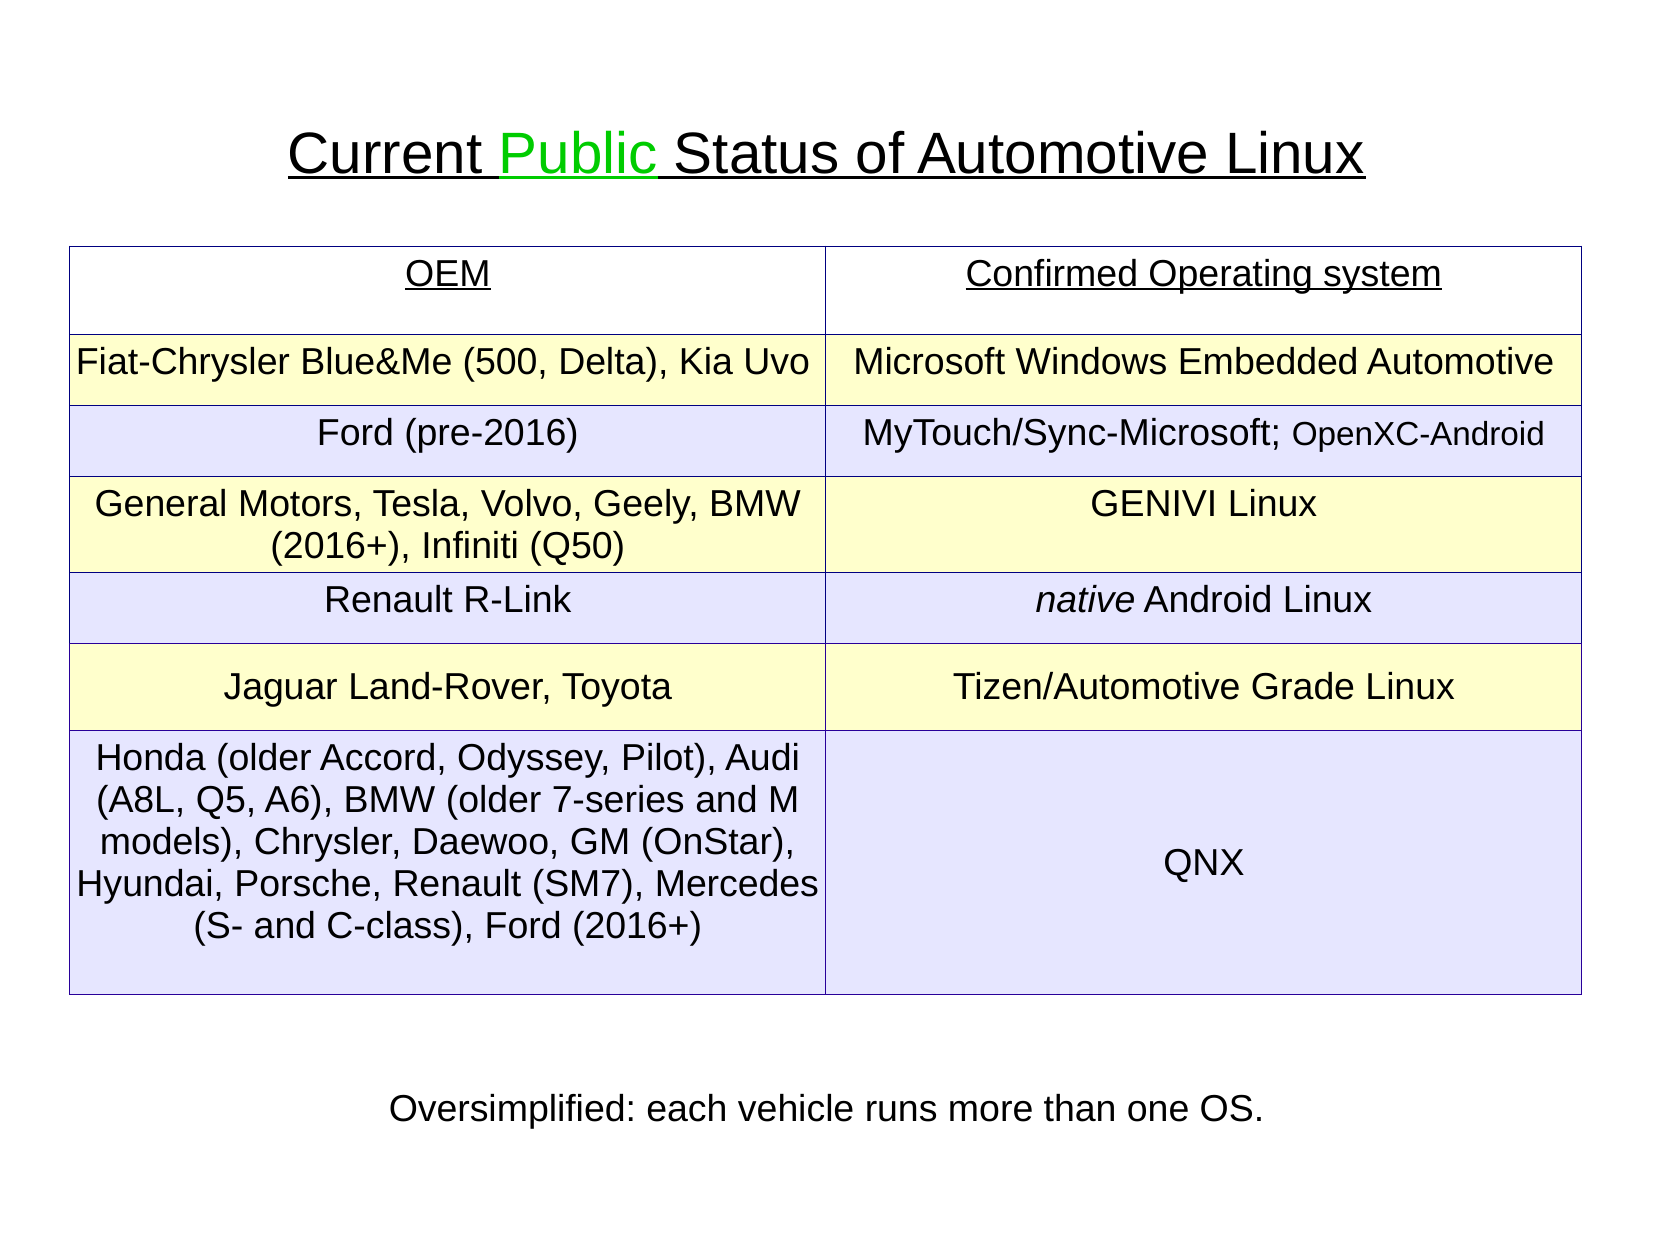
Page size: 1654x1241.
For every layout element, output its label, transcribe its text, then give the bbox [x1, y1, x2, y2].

table_header Confirmed Operating system [826, 247, 1581, 334]
table_cell Fiat-Chrysler Blue&Me (500, Delta), Kia Uvo [70, 335, 825, 405]
table_cell Renault R-Link [70, 573, 825, 643]
table_header OEM [70, 247, 825, 334]
table_cell Tizen/Automotive Grade Linux [826, 644, 1581, 730]
table_cell Ford (pre-2016) [70, 406, 825, 476]
table_cell General Motors, Tesla, Volvo, Geely, BMW (2016+), Infiniti (Q50) [70, 477, 825, 572]
table_cell Honda (older Accord, Odyssey, Pilot), Audi (A8L, Q5, A6), BMW (older 7-series and M models), Chrysler, Daewoo, GM (OnStar), Hyundai, Porsche, Renault (SM7), Mercedes (S- and C-class), Ford (2016+) [70, 731, 825, 994]
title Current Public Status of Automotive Linux [82, 49, 1571, 246]
table_cell native Android Linux [826, 573, 1581, 643]
table_cell GENIVI Linux [826, 477, 1581, 572]
table_cell MyTouch/Sync-Microsoft; OpenXC-Android [826, 406, 1581, 476]
table_cell Jaguar Land-Rover, Toyota [70, 644, 825, 730]
text_box Oversimplified: each vehicle runs more than one OS. [373, 1080, 1280, 1137]
table_cell QNX [826, 731, 1581, 994]
table_cell Microsoft Windows Embedded Automotive [826, 335, 1581, 405]
